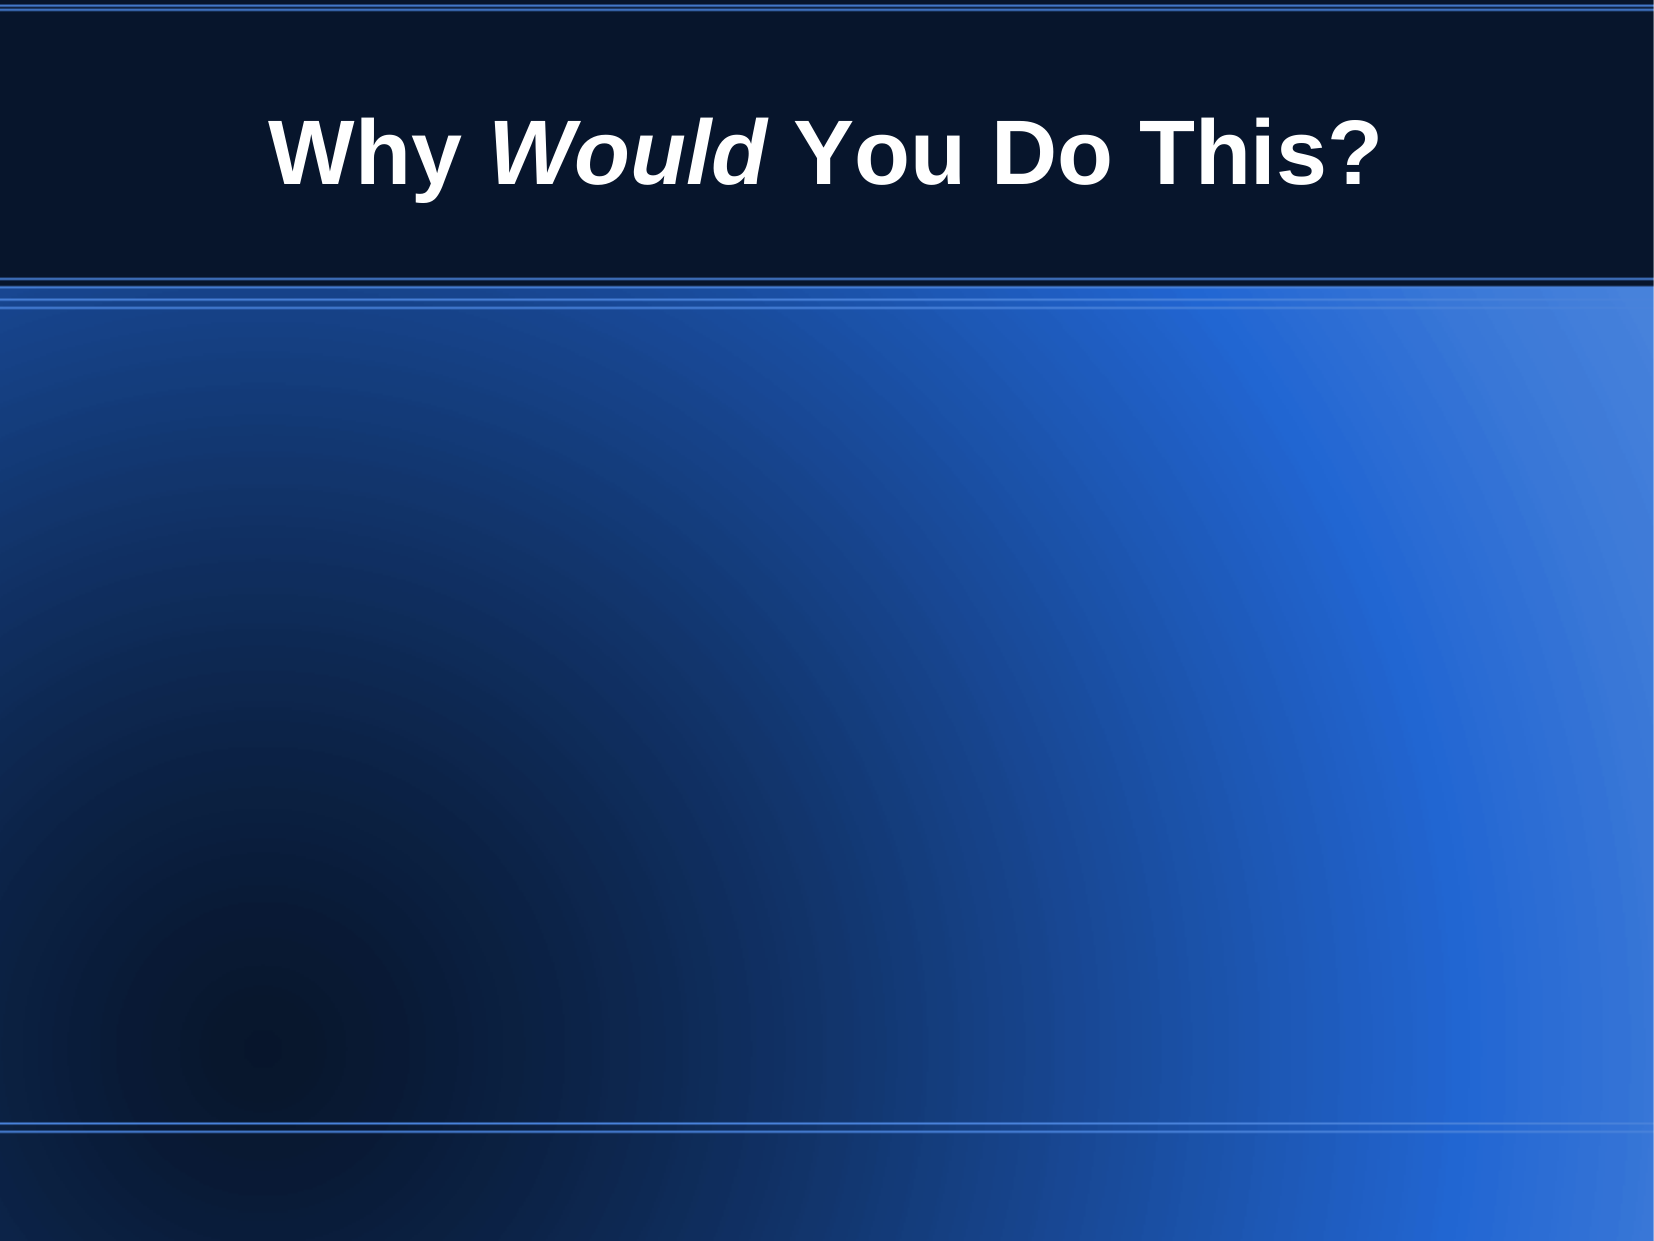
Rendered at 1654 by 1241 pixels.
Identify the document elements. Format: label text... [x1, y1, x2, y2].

picture [0, 0, 1654, 1241]
title Why Would You Do This? [82, 56, 1571, 250]
list [82, 353, 1560, 1043]
